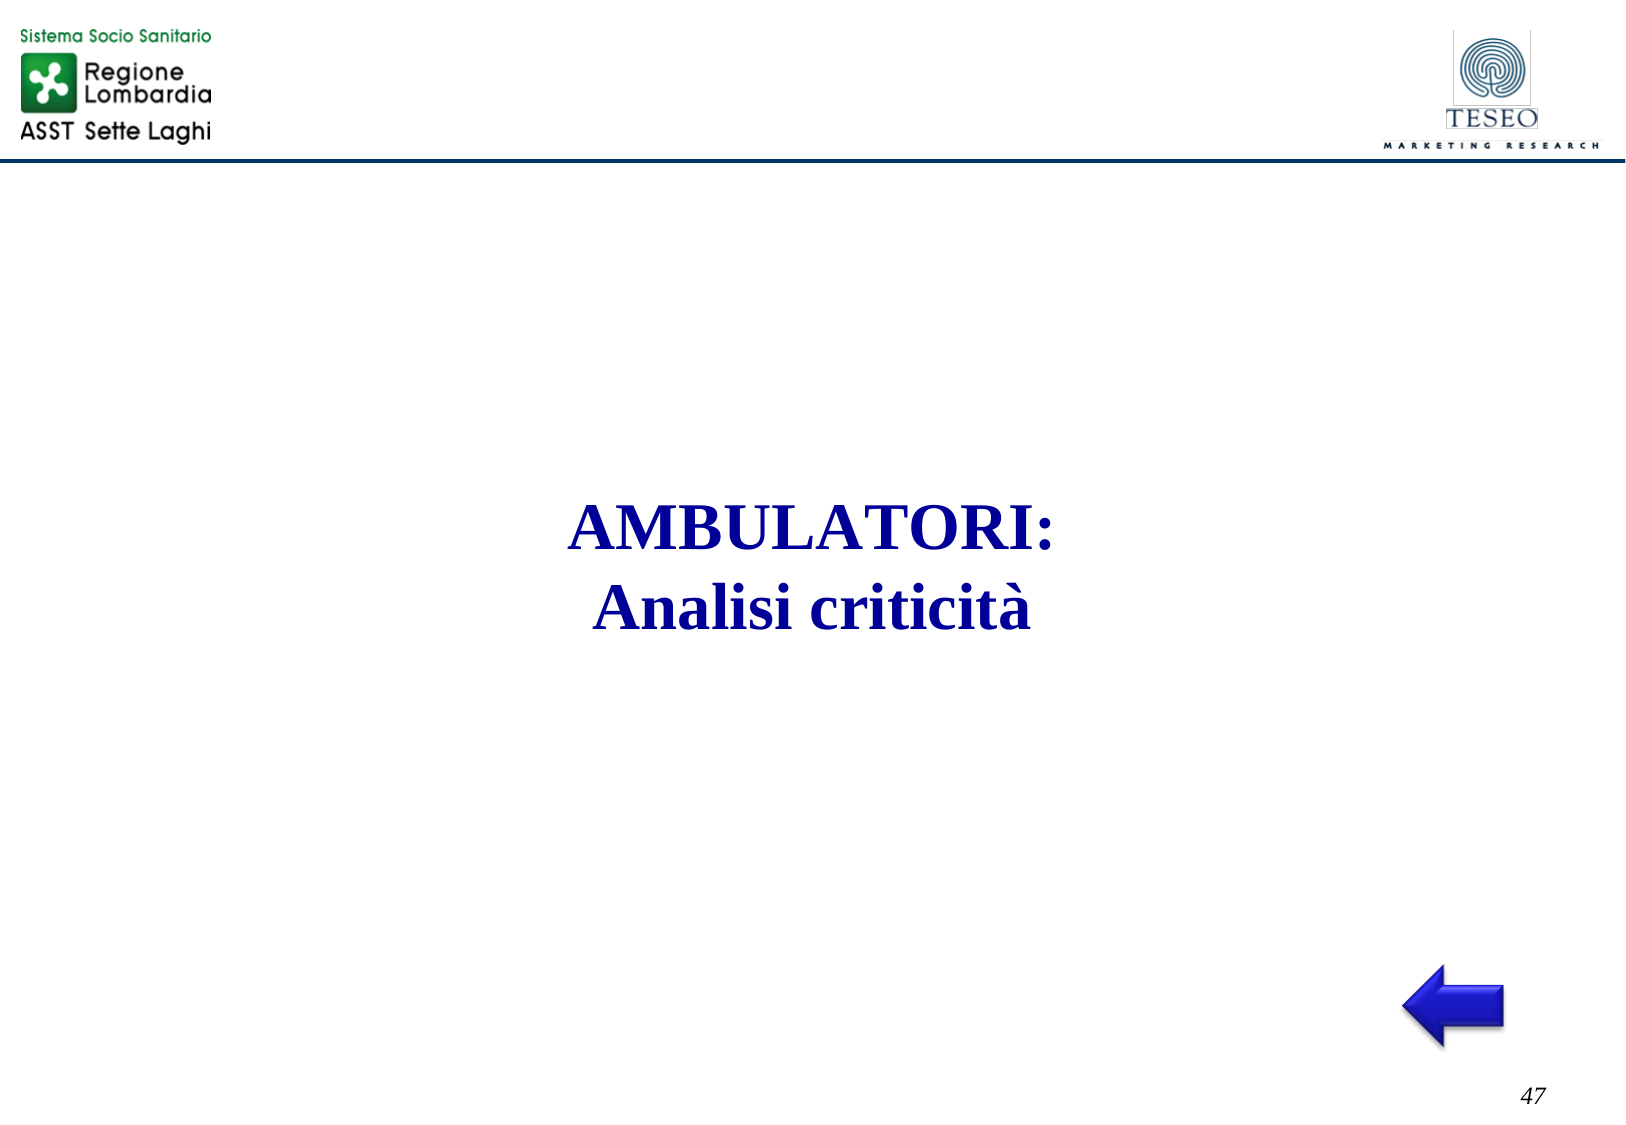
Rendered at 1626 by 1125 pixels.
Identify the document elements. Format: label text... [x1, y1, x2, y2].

picture [21, 26, 211, 148]
text_box AMBULATORI: Analisi criticità [121, 469, 1504, 657]
picture [1393, 959, 1512, 1060]
picture [1381, 30, 1604, 149]
